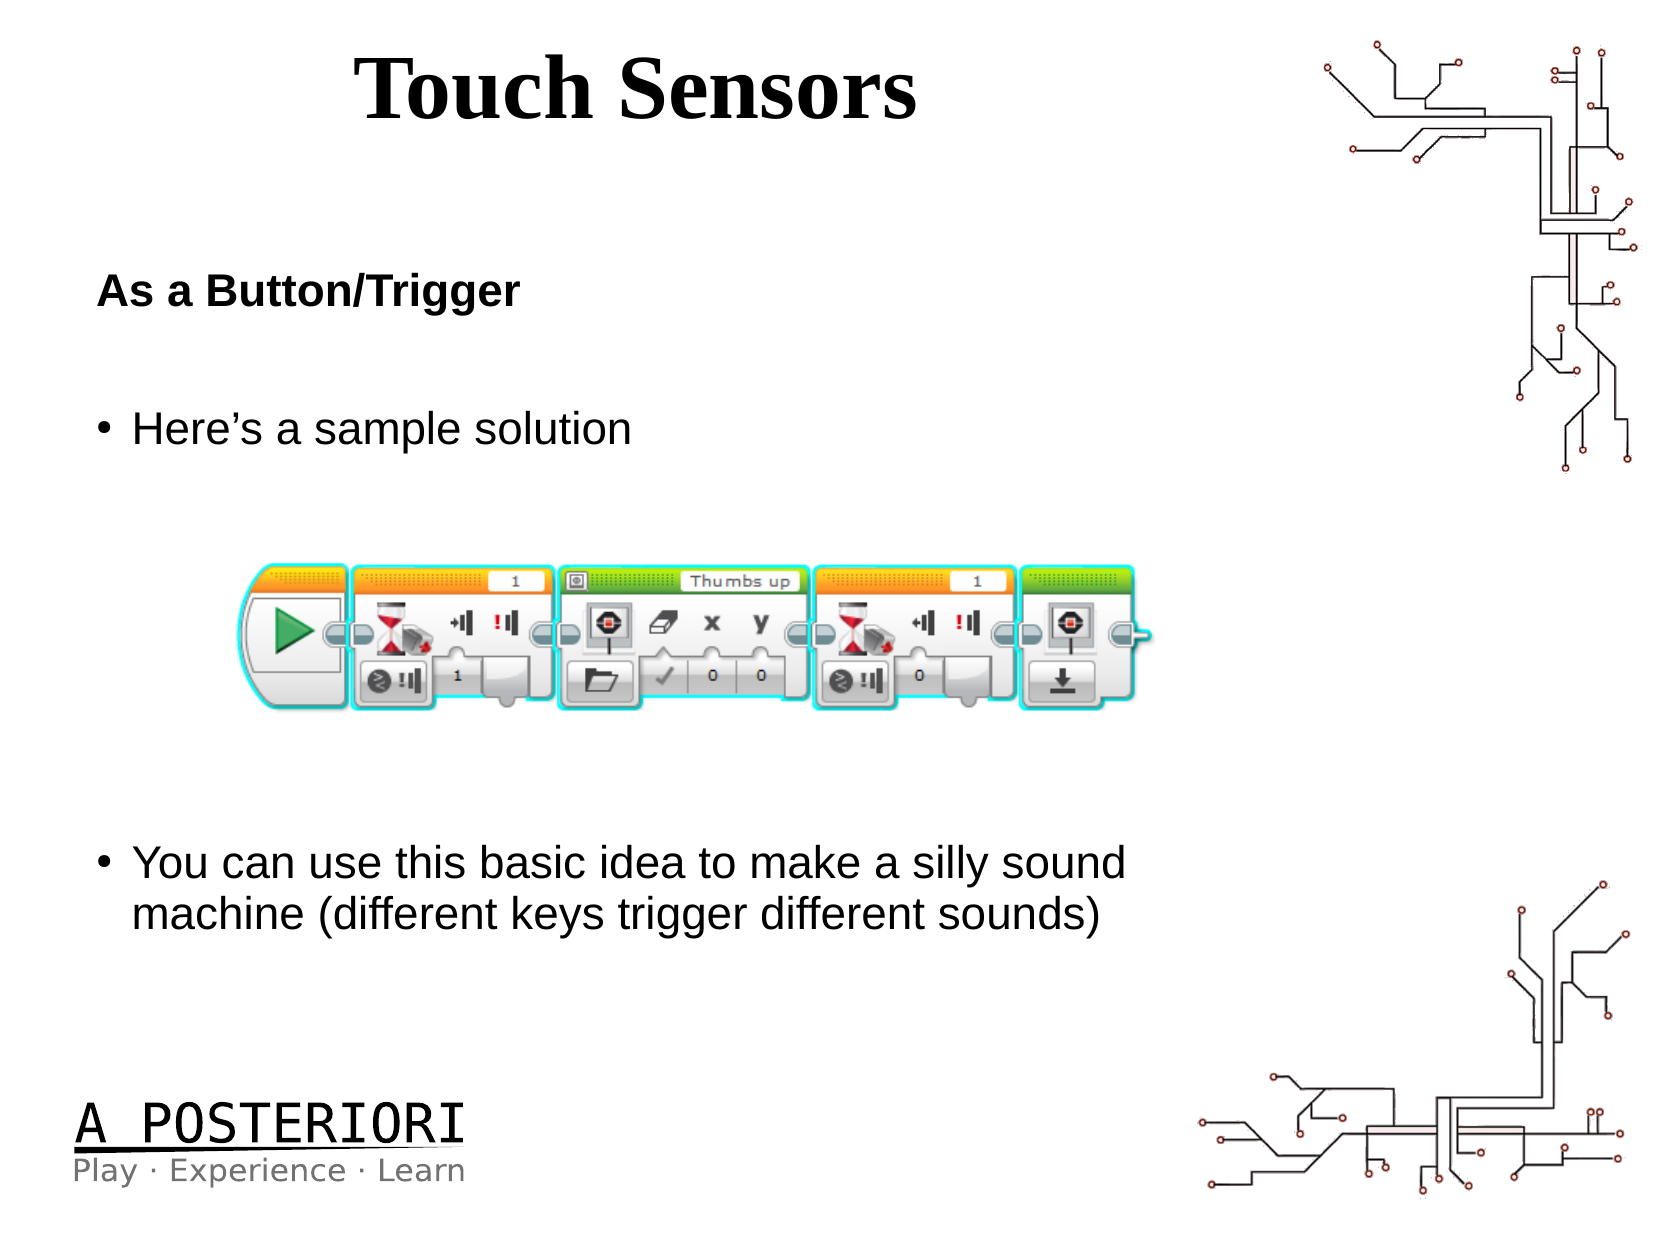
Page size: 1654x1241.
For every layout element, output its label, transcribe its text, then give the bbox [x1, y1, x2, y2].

picture [1305, 35, 1643, 496]
picture [224, 518, 1171, 751]
picture [73, 1101, 466, 1189]
text_box As a Button/Trigger Here’s a sample solution You can use this basic idea to make a silly sound machine (different keys trigger different sounds) [81, 257, 1231, 1071]
title Touch Sensors [11, 0, 1261, 190]
picture [1175, 862, 1636, 1201]
